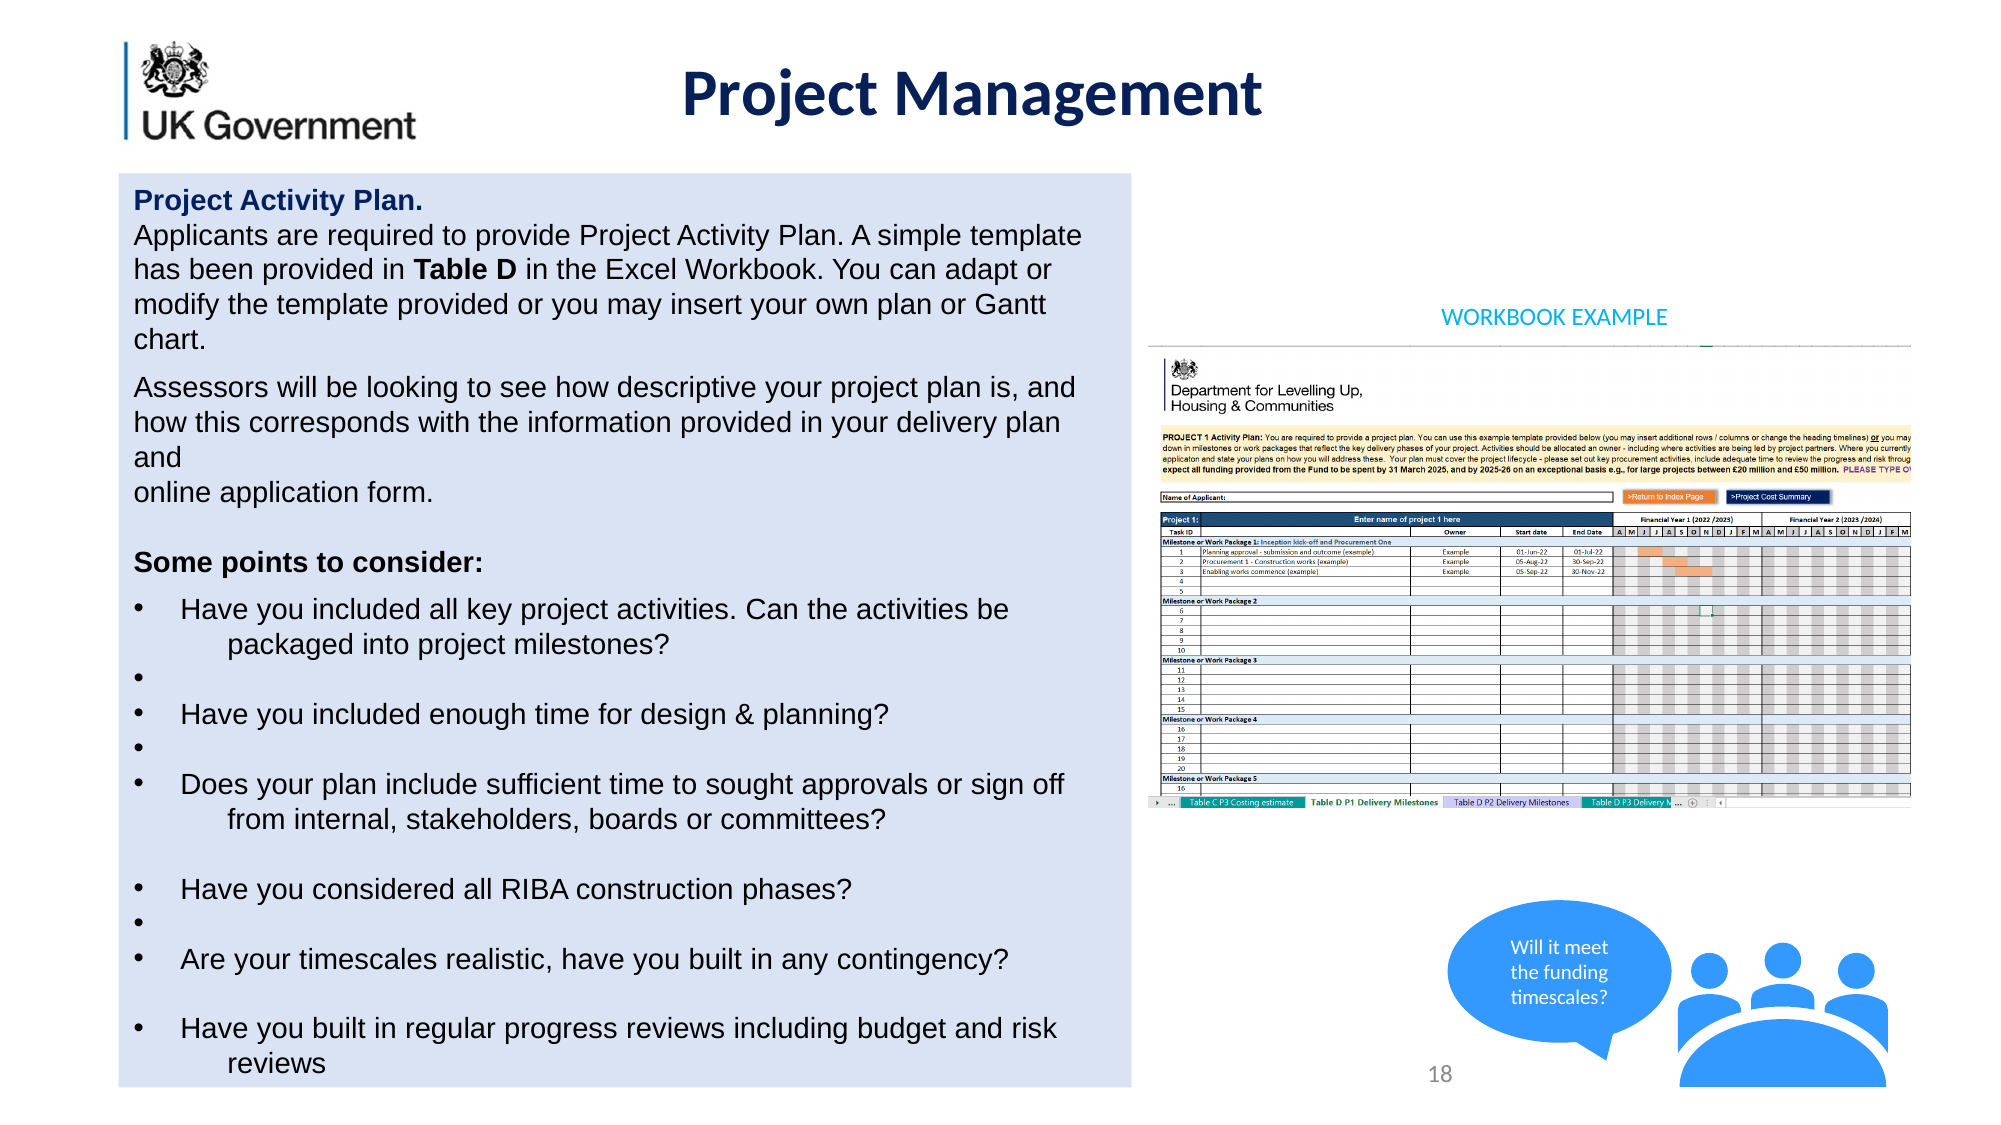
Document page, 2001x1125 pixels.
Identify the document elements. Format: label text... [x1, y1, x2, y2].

text_box Will it meet the funding timescales? [1447, 900, 1672, 1061]
text_box Project Management [667, 41, 1911, 138]
text_box 18 [1412, 1042, 1655, 1103]
picture [1148, 345, 1911, 808]
text_box Project Activity Plan. Applicants are required to provide Project Activity Plan. A simple template has been provided in Table D in the Excel Workbook. You can adapt or modify the template provided or you may insert your own plan or Gantt chart. Assessors will be looking to see how descriptive your project plan is, and how this corresponds with the information provided in your delivery plan and online application form. Some points to consider: Have you included all key project activities. Can the activities be packaged into project milestones? Have you included enough time for design & planning? Does your plan include sufficient time to sought approvals or sign off from internal, stakeholders, boards or committees? Have you considered all RIBA construction phases? Are your timescales realistic, have you built in any contingency? Have you built in regular progress reviews including budget and risk reviews [118, 173, 1132, 1062]
picture [110, 0, 454, 149]
text_box WORKBOOK EXAMPLE [1332, 285, 1783, 346]
picture [1655, 890, 1911, 1125]
